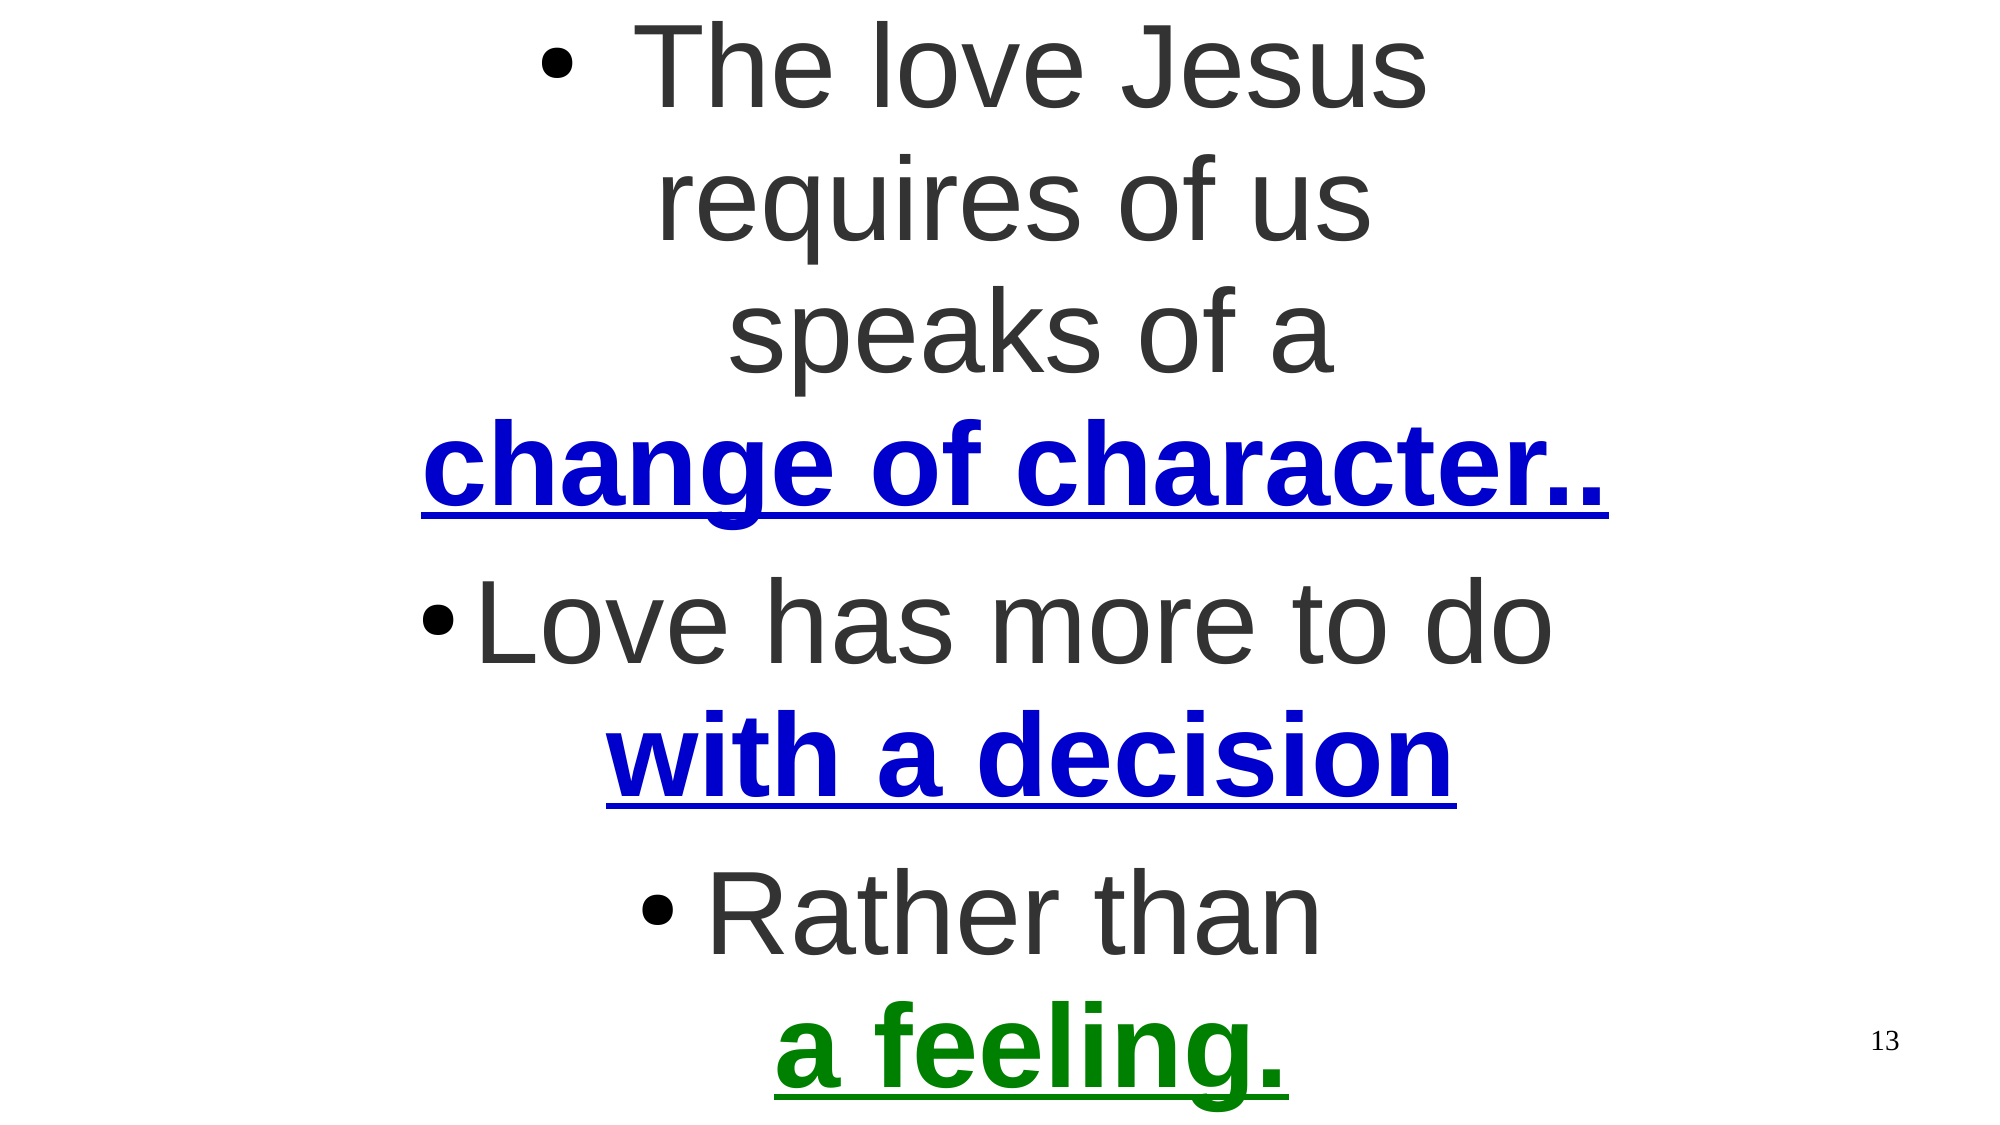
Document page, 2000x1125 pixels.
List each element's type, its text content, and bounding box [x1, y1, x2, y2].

list The love Jesus requires of us speaks of a change of character.. Love has more to do with a decision Rather than a feeling. [0, 0, 1996, 1123]
